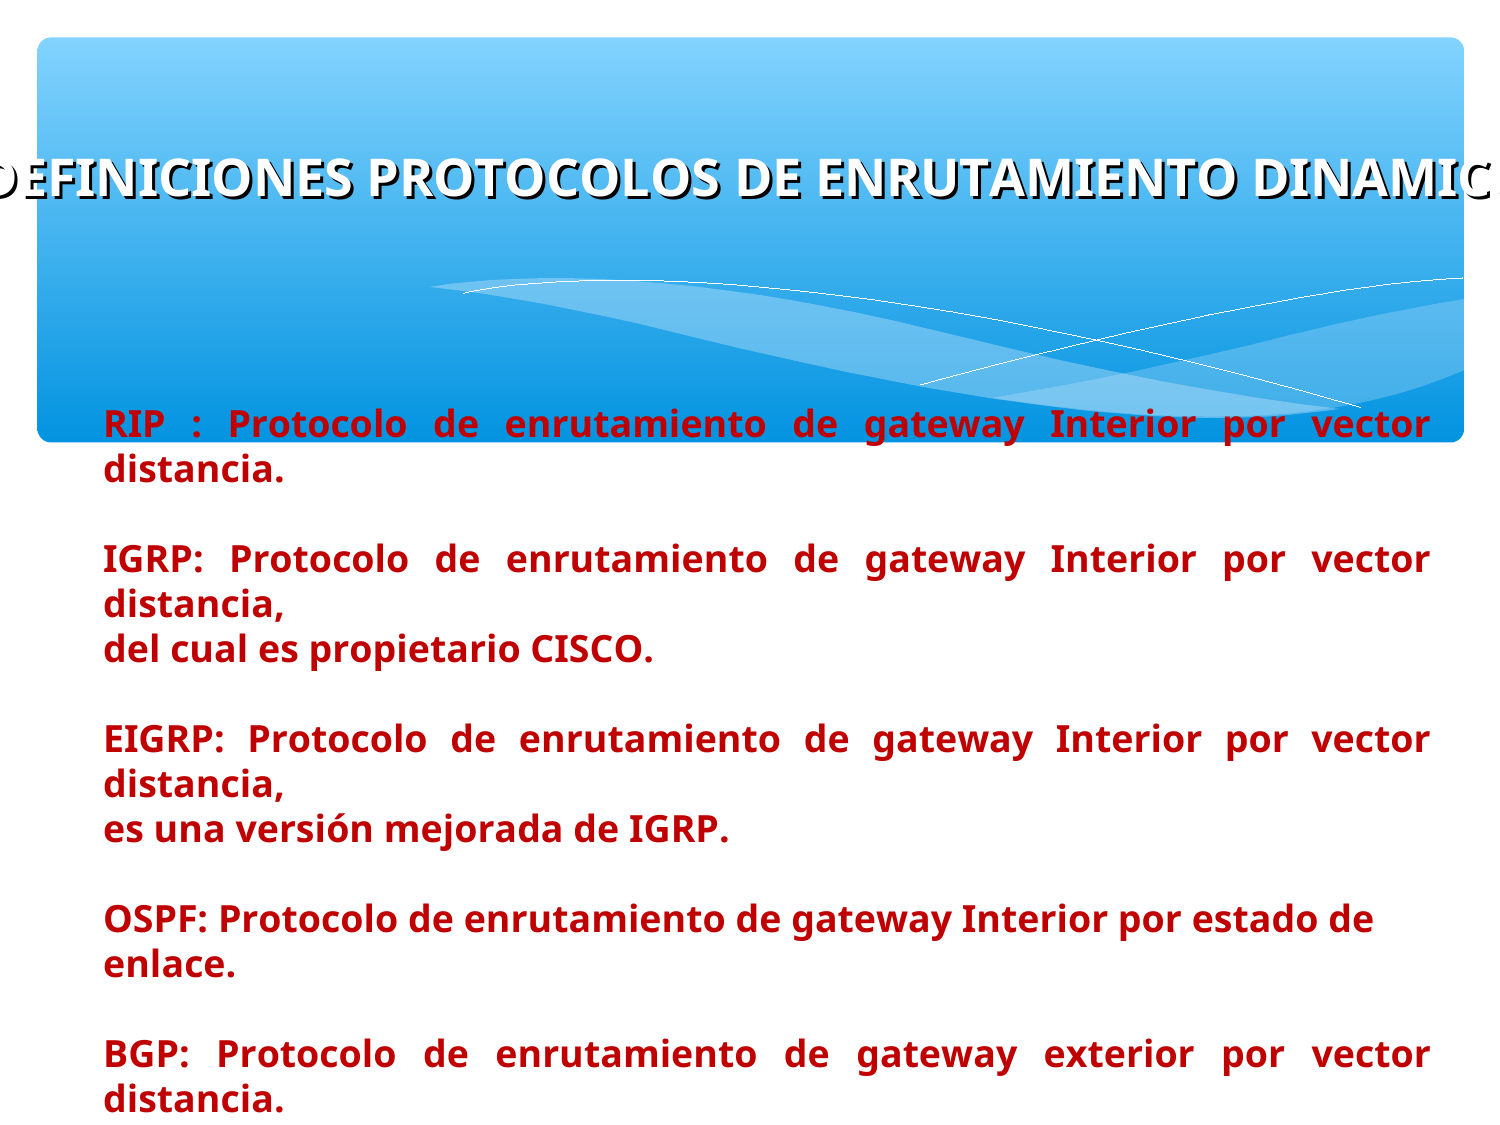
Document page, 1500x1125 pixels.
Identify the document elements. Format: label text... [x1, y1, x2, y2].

text_box DEFINICIONES PROTOCOLOS DE ENRUTAMIENTO DINAMICO [0, 137, 1500, 216]
text_box RIP : Protocolo de enrutamiento de gateway Interior por vector distancia. IGRP: Protocolo de enrutamiento de gateway Interior por vector distancia, del cual es propietario CISCO. EIGRP: Protocolo de enrutamiento de gateway Interior por vector distancia, es una versión mejorada de IGRP. OSPF: Protocolo de enrutamiento de gateway Interior por estado de enlace. BGP: Protocolo de enrutamiento de gateway exterior por vector distancia. [88, 391, 1447, 1125]
